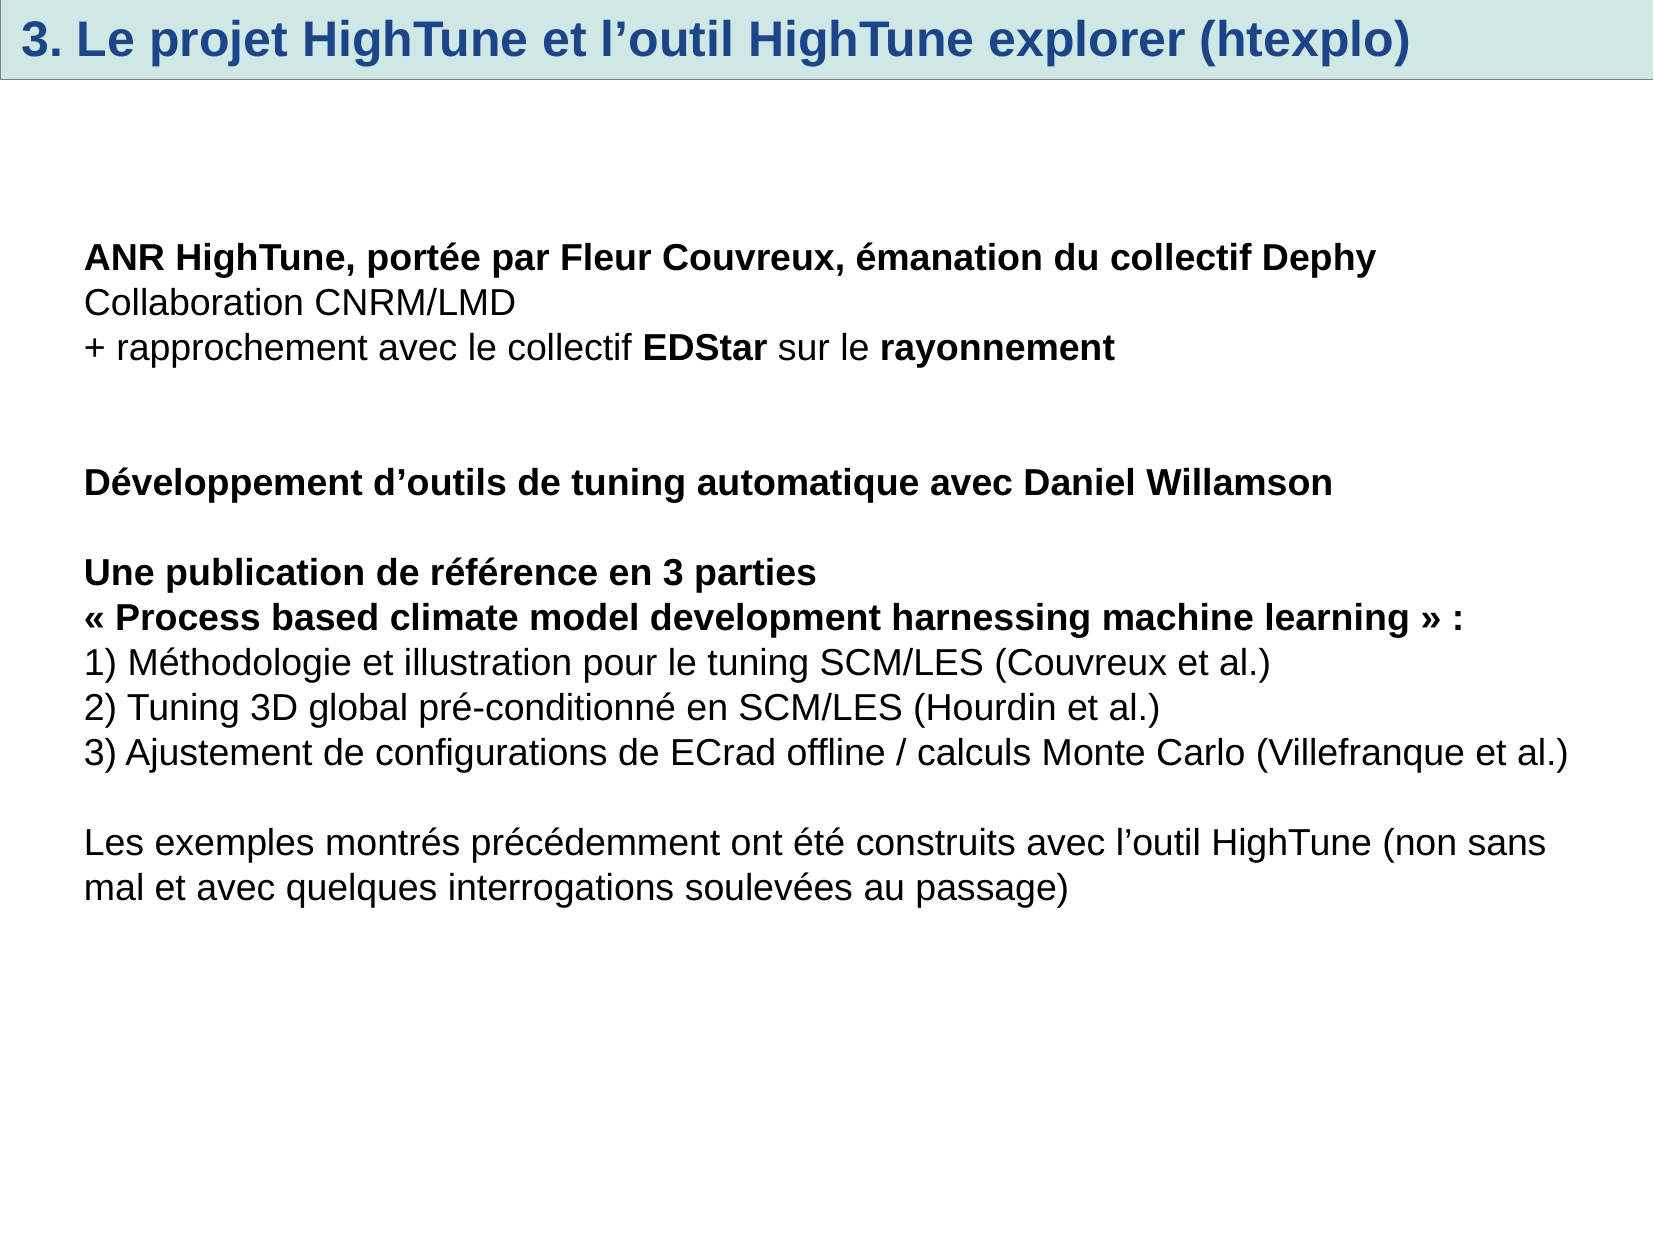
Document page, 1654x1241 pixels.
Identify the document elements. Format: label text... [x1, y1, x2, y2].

text_box ANR HighTune, portée par Fleur Couvreux, émanation du collectif Dephy Collaboration CNRM/LMD + rapprochement avec le collectif EDStar sur le rayonnement Développement d’outils de tuning automatique avec Daniel Willamson Une publication de référence en 3 parties « Process based climate model development harnessing machine learning » : 1) Méthodologie et illustration pour le tuning SCM/LES (Couvreux et al.) 2) Tuning 3D global pré-conditionné en SCM/LES (Hourdin et al.) 3) Ajustement de configurations de ECrad offline / calculs Monte Carlo (Villefranque et al.) Les exemples montrés précédemment ont été construits avec l’outil HighTune (non sans mal et avec quelques interrogations soulevées au passage) [84, 113, 1597, 261]
text_box 3. Le projet HighTune et l’outil HighTune explorer (htexplo) [6, 3, 1428, 75]
text_box [0, 0, 1653, 80]
